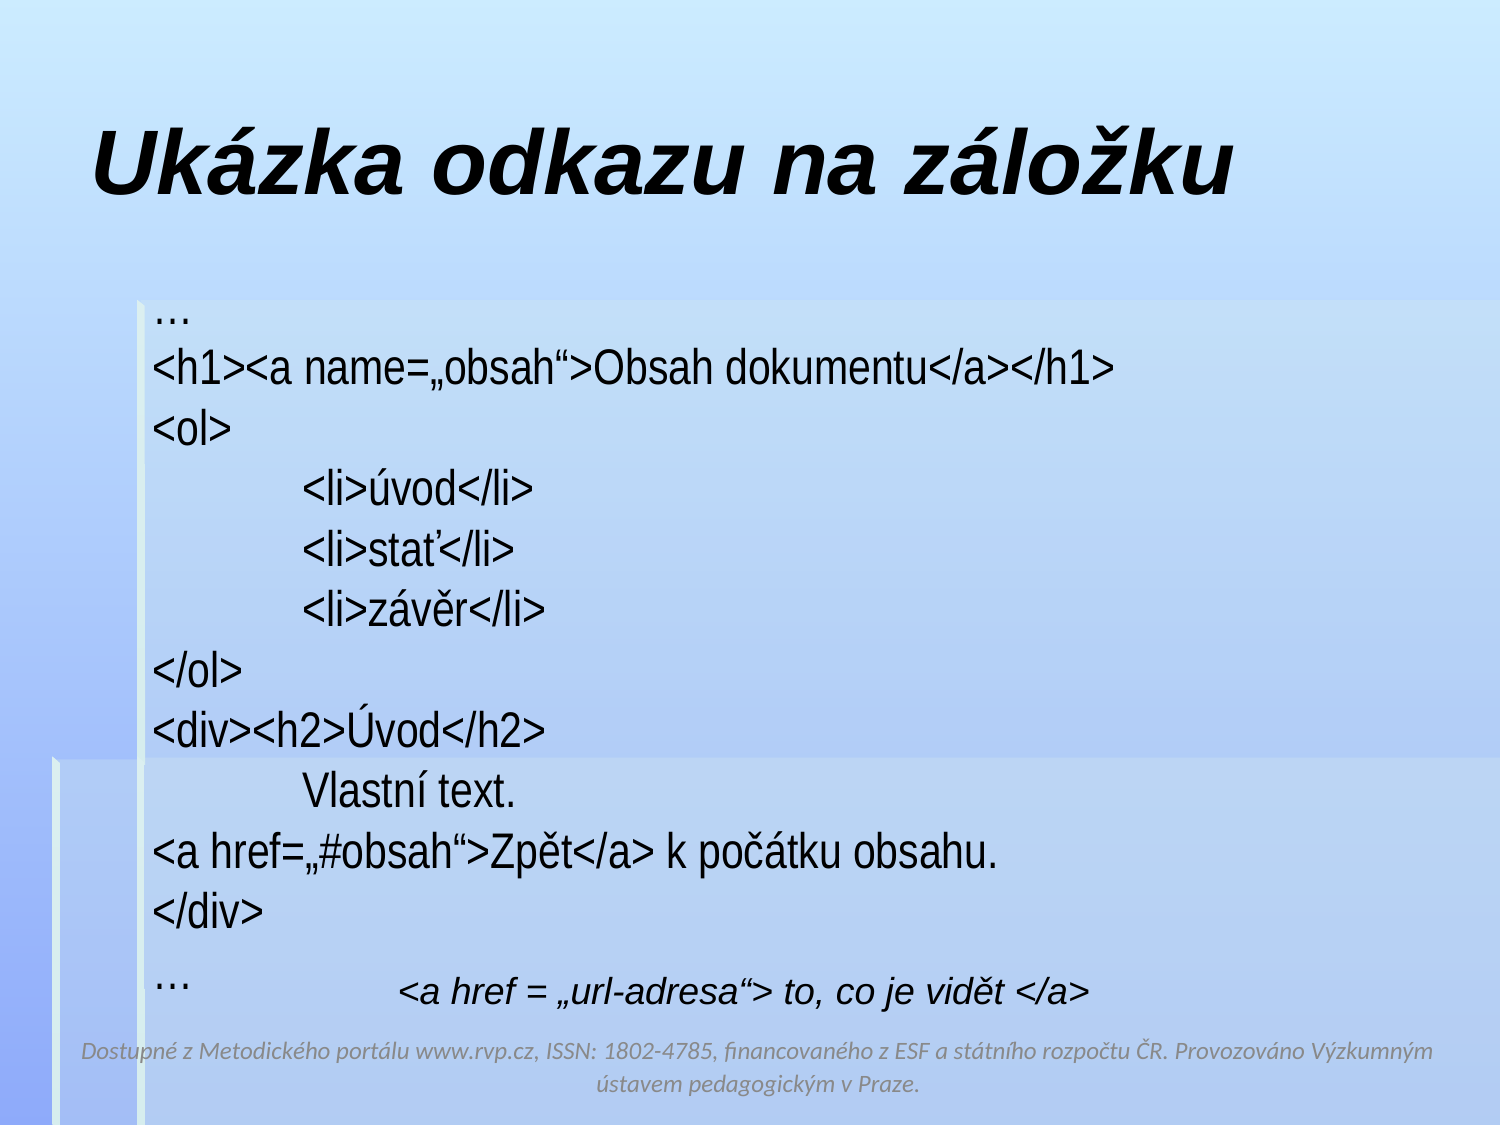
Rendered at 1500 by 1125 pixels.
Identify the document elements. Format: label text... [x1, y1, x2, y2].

list … <h1><a name=„obsah“>Obsah dokumentu</a></h1> <ol> <li>úvod</li> <li>stať</li> <li>závěr</li> </ol> <div><h2>Úvod</h2> Vlastní text. <a href=„#obsah“>Zpět</a> k počátku obsahu. </div> … [137, 278, 1451, 1023]
text_box Dostupné z Metodického portálu www.rvp.cz, ISSN: 1802-4785, financovaného z ESF a státního rozpočtu ČR. Provozováno Výzkumným ústavem pedagogickým v Praze. [64, 1023, 1453, 1095]
text_box <a href = „url-adresa“> to, co je vidět </a> [64, 959, 1424, 1020]
title Ukázka odkazu na záložku [75, 40, 1451, 276]
